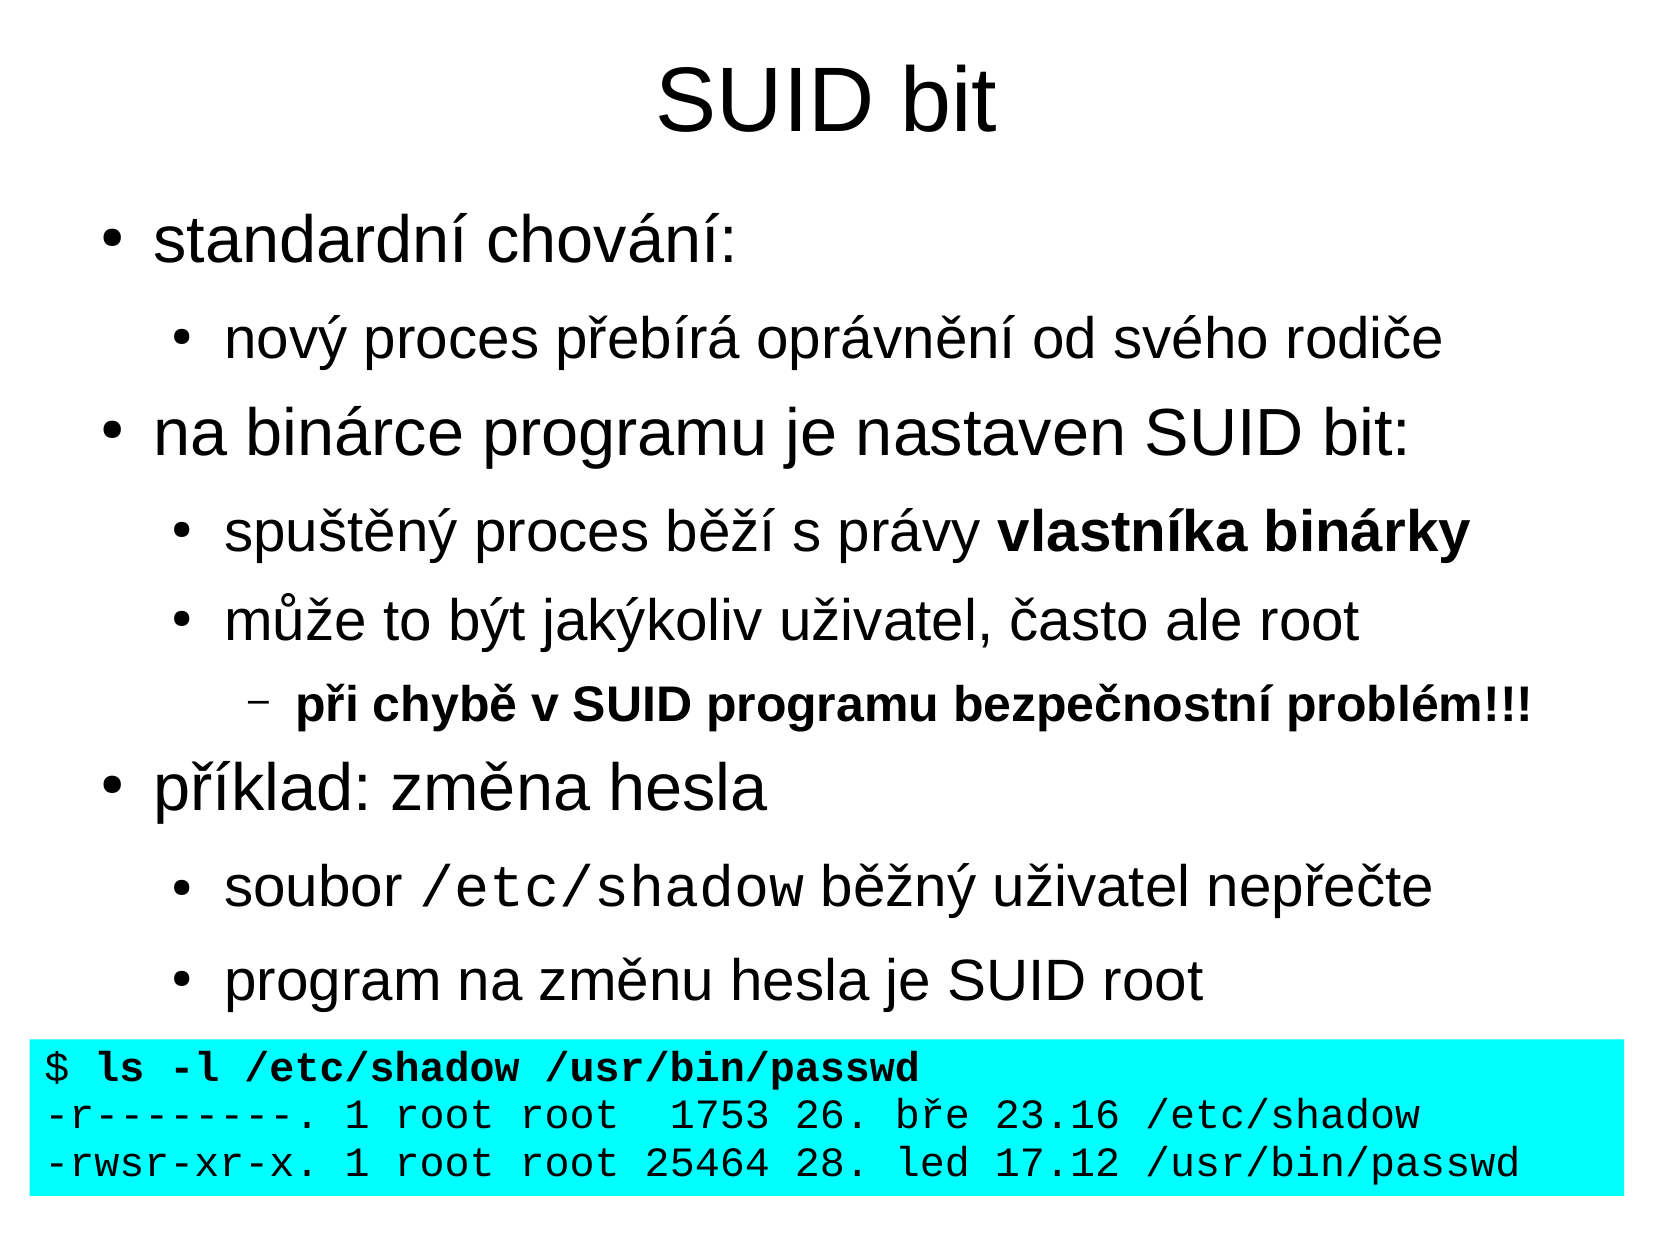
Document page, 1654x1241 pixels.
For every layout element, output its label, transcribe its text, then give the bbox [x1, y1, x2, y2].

title SUID bit [82, 3, 1571, 196]
list standardní chování: nový proces přebírá oprávnění od svého rodiče na binárce programu je nastaven SUID bit: spuštěný proces běží s právy vlastníka binárky může to být jakýkoliv uživatel, často ale root při chybě v SUID programu bezpečnostní problém!!! příklad: změna hesla soubor /etc/shadow běžný uživatel nepřečte program na změnu hesla je SUID root [82, 201, 1571, 1013]
text_box $ ls -l /etc/shadow /usr/bin/passwd -r--------. 1 root root 1753 26. bře 23.16 /etc/shadow -rwsr-xr-x. 1 root root 25464 28. led 17.12 /usr/bin/passwd [29, 1039, 1625, 1196]
